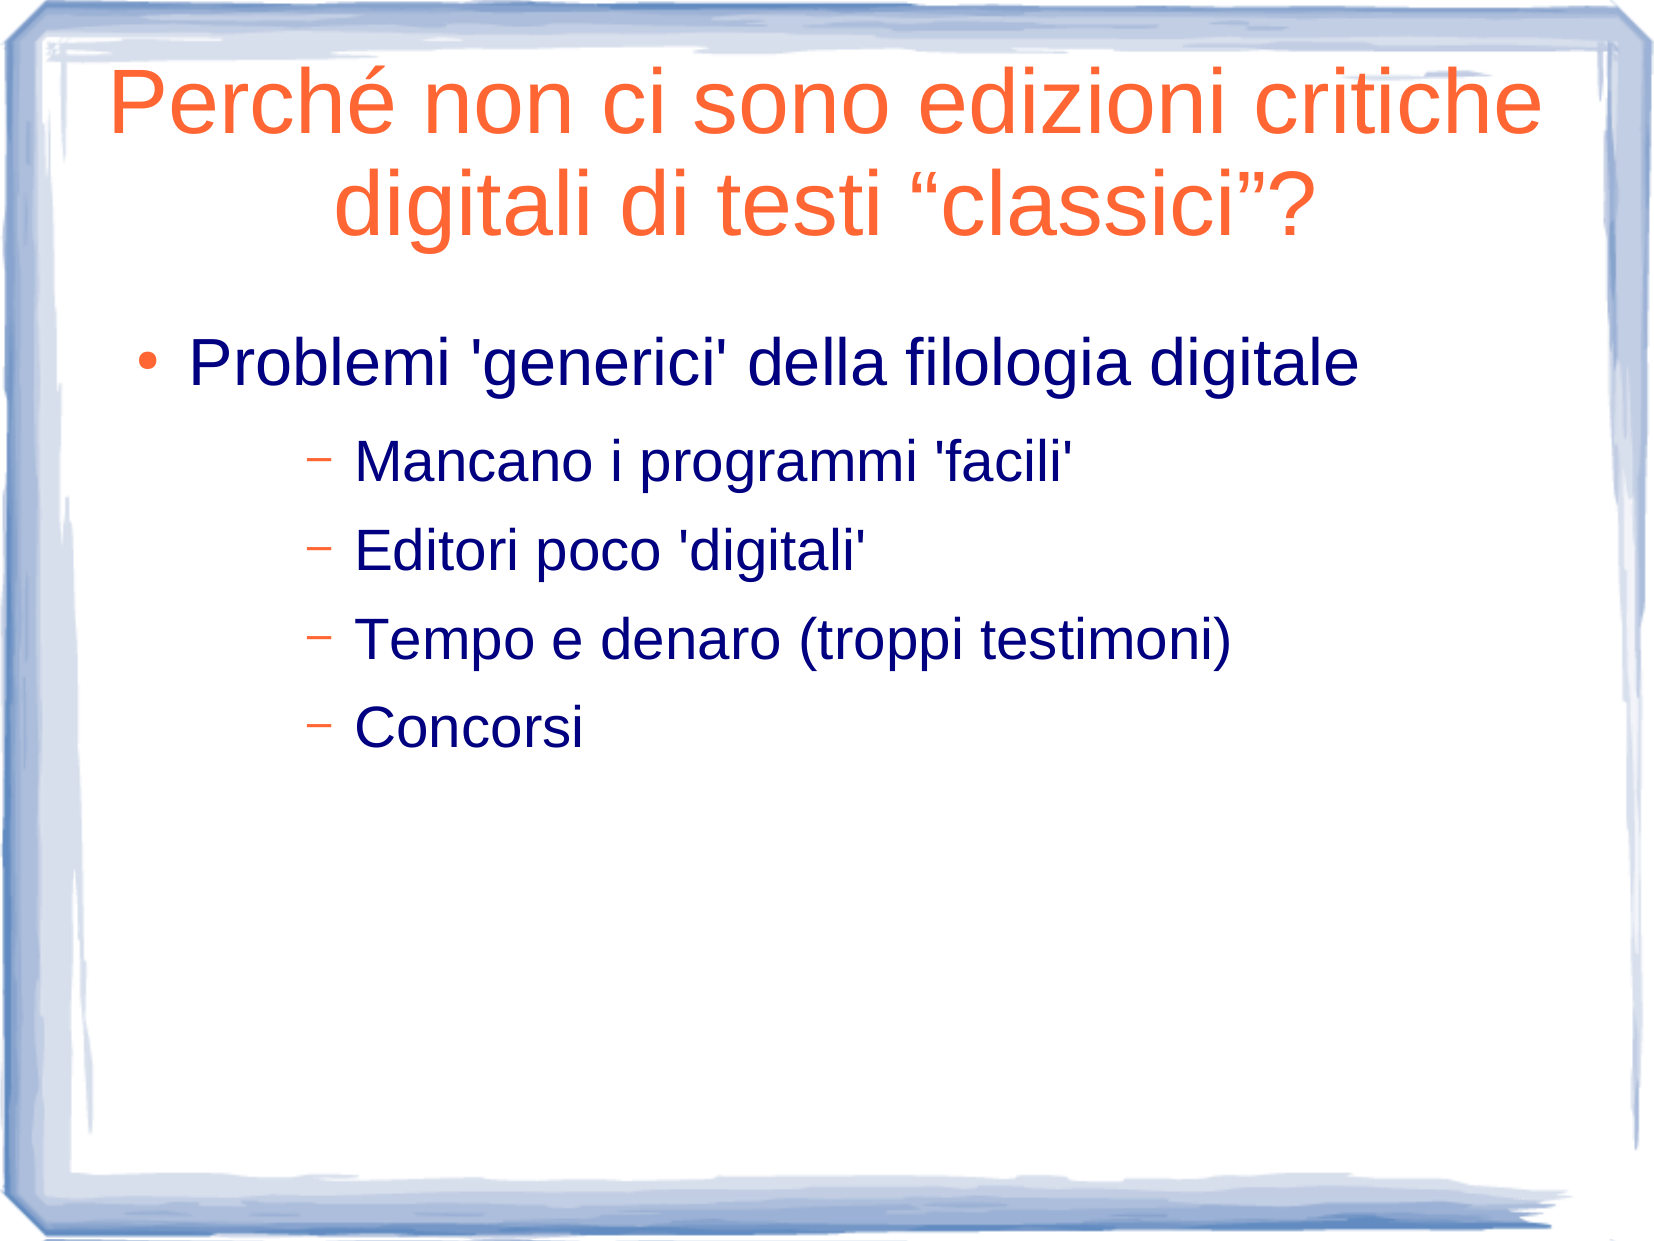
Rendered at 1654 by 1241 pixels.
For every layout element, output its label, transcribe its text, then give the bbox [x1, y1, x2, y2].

picture [0, 0, 1654, 1241]
list Problemi 'generici' della filologia digitale Mancano i programmi 'facili' Editori poco 'digitali' Tempo e denaro (troppi testimoni) Concorsi [118, 324, 1571, 1045]
title Perché non ci sono edizioni critiche digitali di testi “classici”? [82, 49, 1571, 257]
